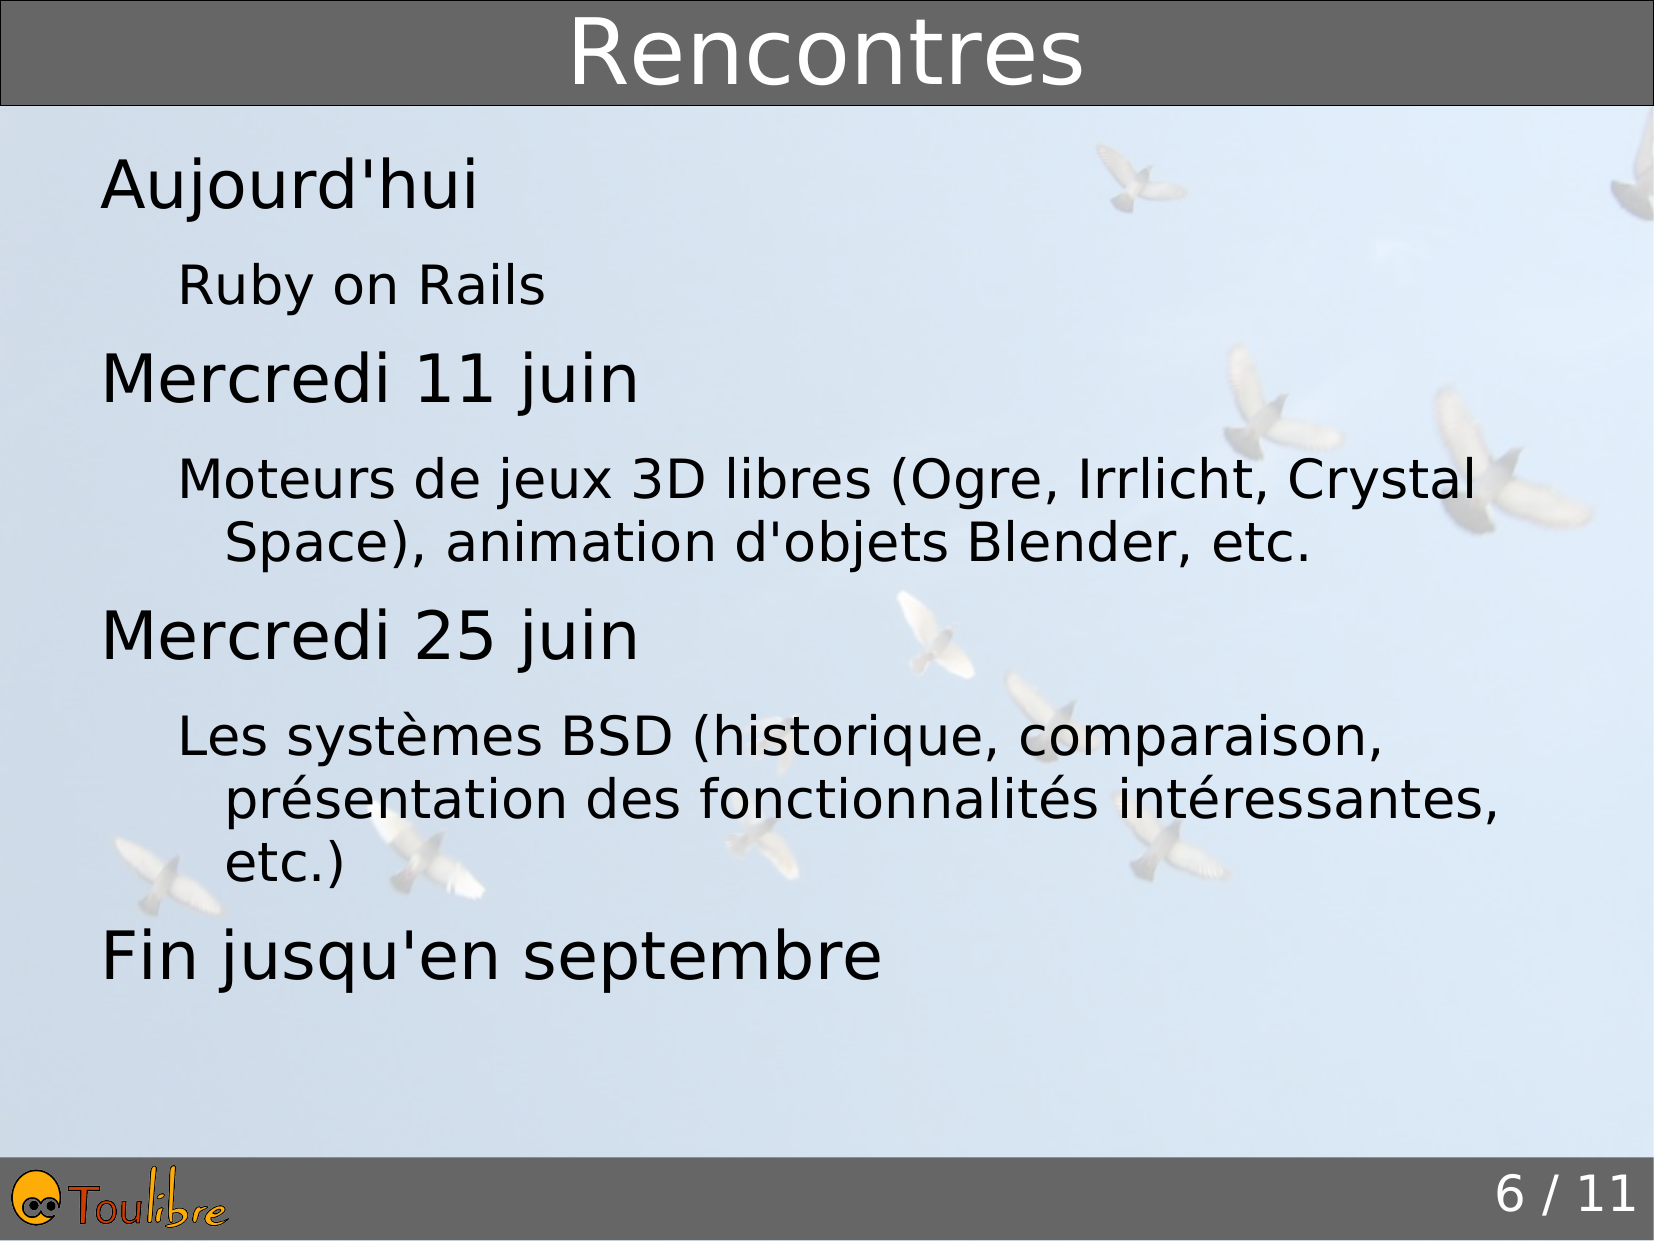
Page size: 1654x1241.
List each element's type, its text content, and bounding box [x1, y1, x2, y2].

picture [11, 1165, 229, 1228]
title Rencontres [0, 0, 1654, 107]
list Aujourd'hui Ruby on Rails Mercredi 11 juin Moteurs de jeux 3D libres (Ogre, Irrlicht, Crystal Space), animation d'objets Blender, etc. Mercredi 25 juin Les systèmes BSD (historique, comparaison, présentation des fonctionnalités intéressantes, etc.) Fin jusqu'en septembre [82, 146, 1571, 1094]
